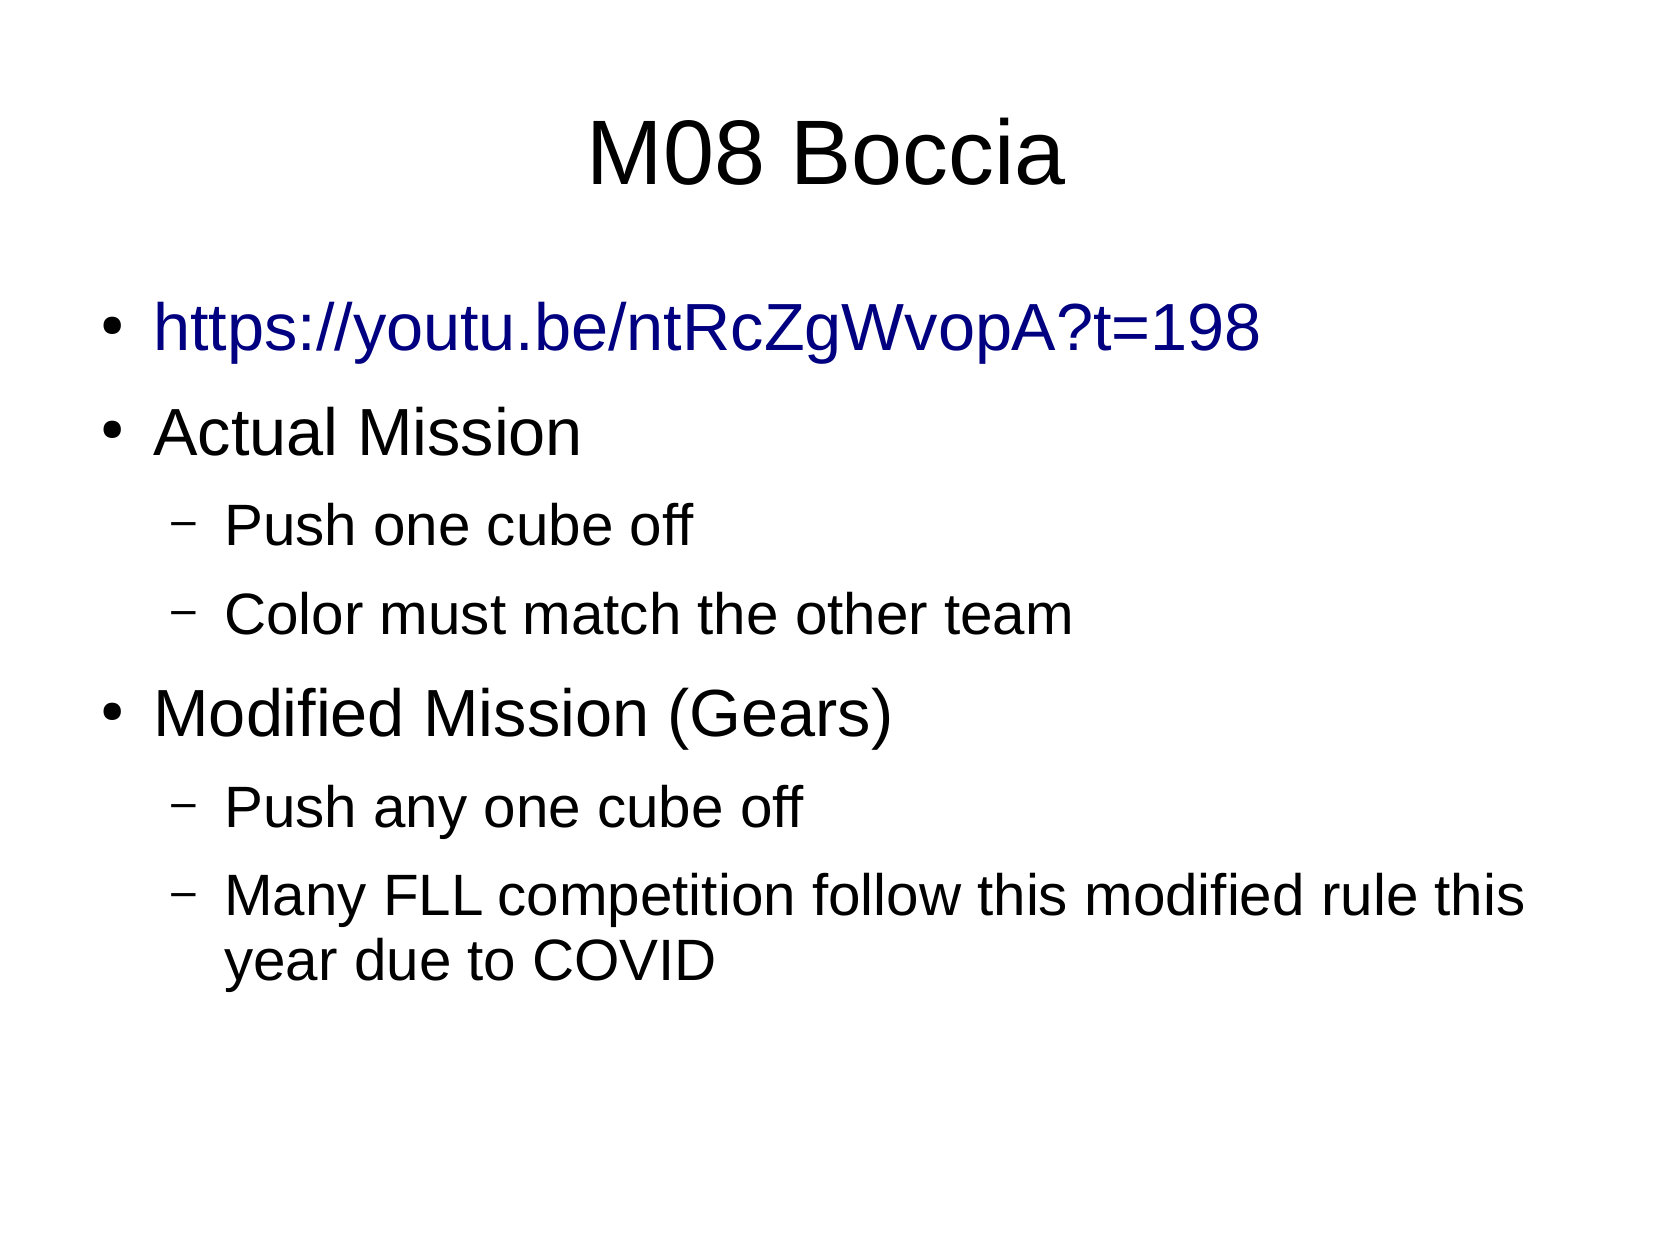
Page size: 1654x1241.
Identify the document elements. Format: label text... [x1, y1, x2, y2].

title M08 Boccia [82, 49, 1571, 257]
list https://youtu.be/ntRcZgWvopA?t=198 Actual Mission Push one cube off Color must match the other team Modified Mission (Gears) Push any one cube off Many FLL competition follow this modified rule this year due to COVID [82, 290, 1571, 1010]
